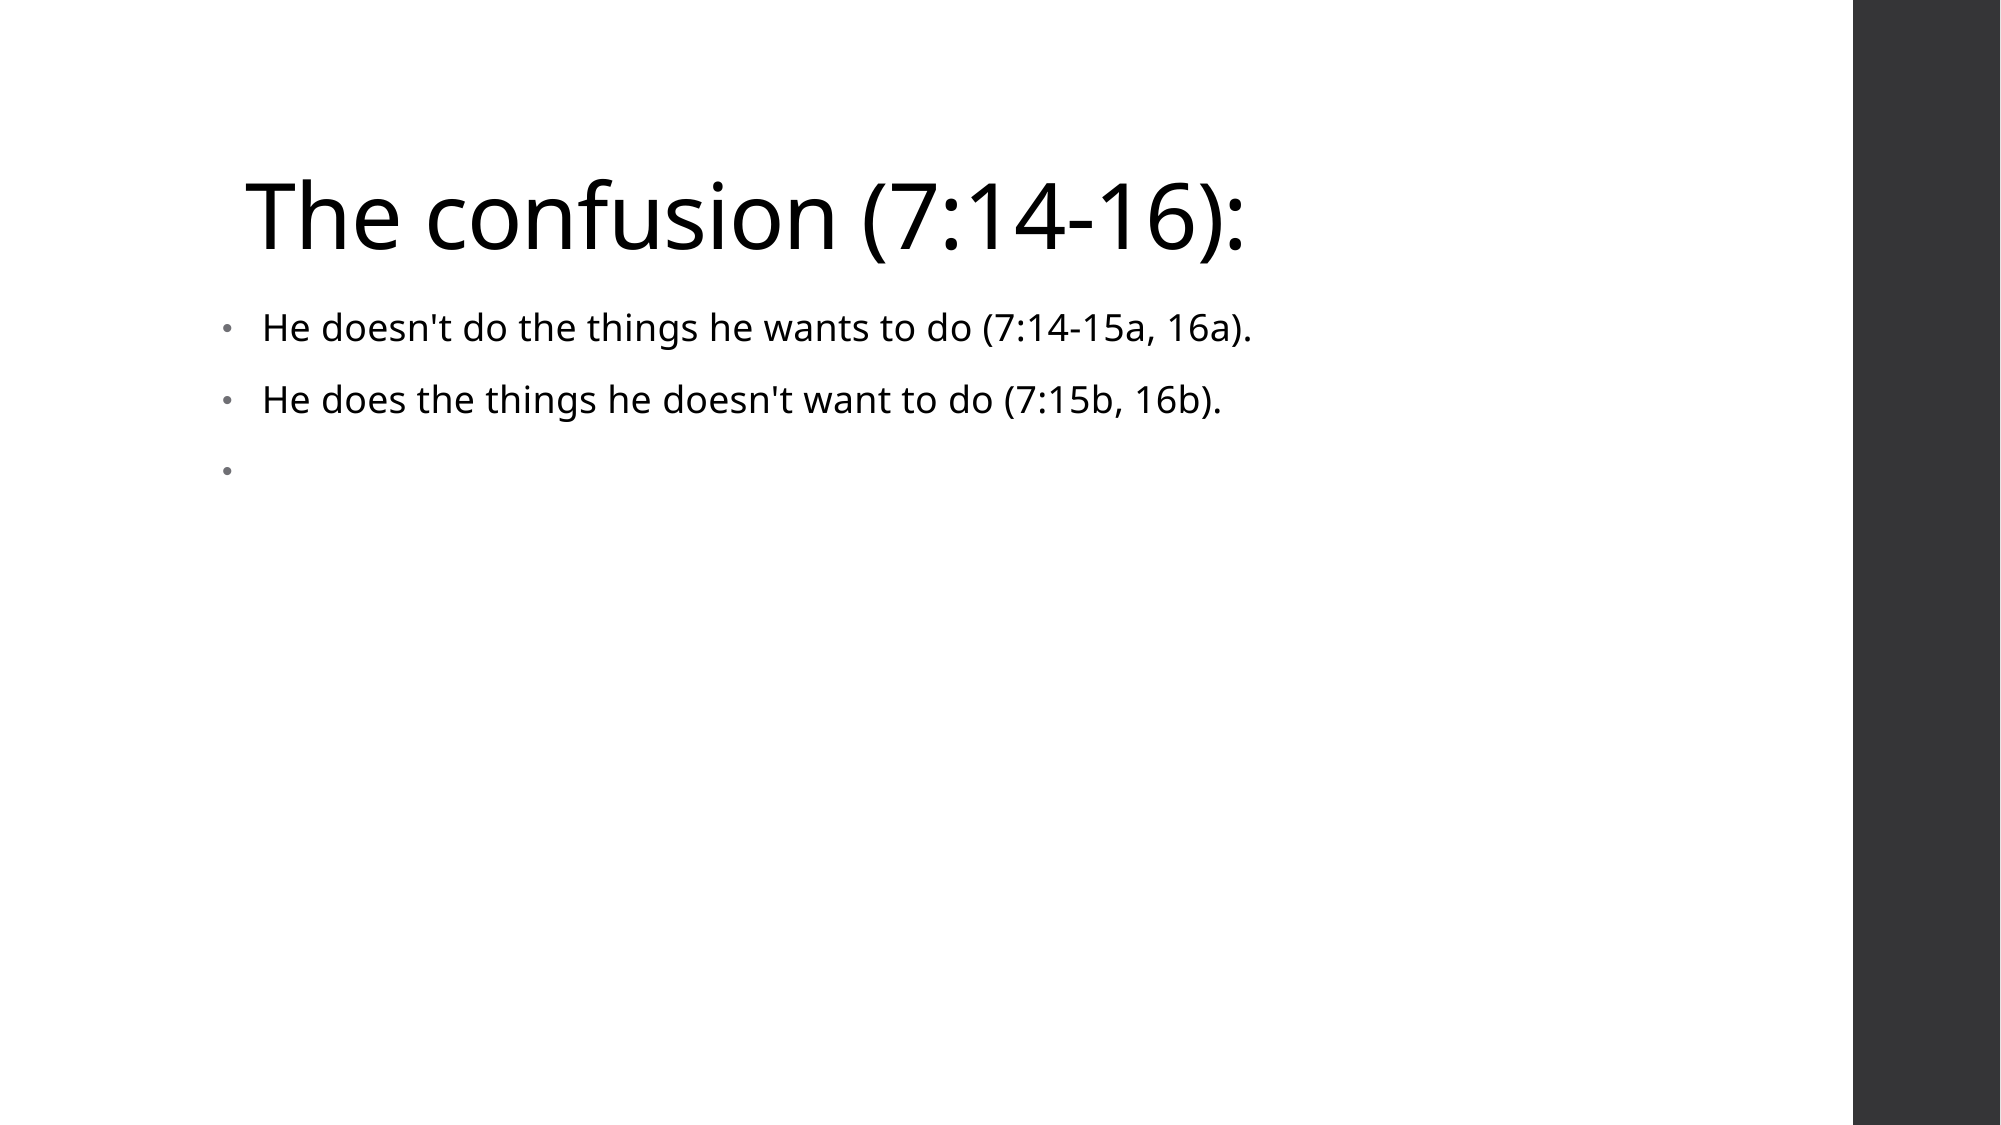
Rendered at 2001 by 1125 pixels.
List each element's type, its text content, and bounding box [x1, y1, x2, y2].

list He doesn't do the things he wants to do (7:14-15a, 16a). He does the things he doesn't want to do (7:15b, 16b). [206, 299, 1617, 1014]
title The confusion (7:14-16): [206, 60, 1797, 278]
